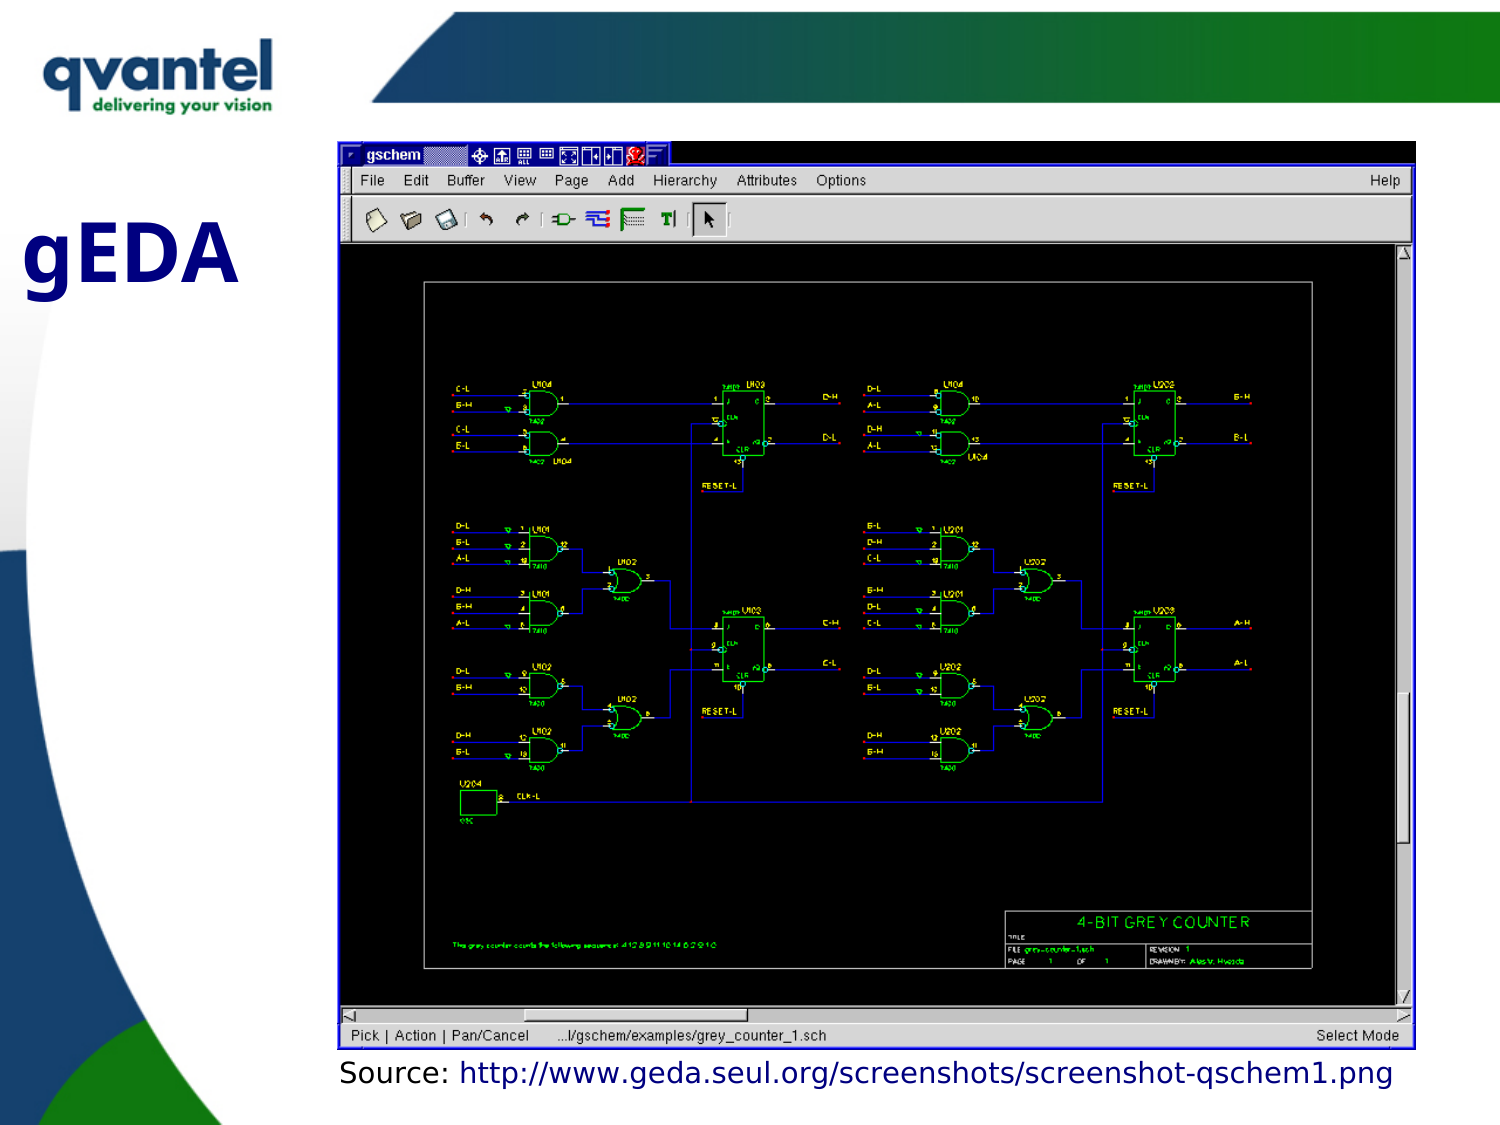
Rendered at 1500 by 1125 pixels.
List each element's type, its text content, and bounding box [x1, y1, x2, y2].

text_box gEDA [6, 187, 301, 338]
picture [0, 0, 1500, 1125]
text_box Source: http://www.geda.seul.org/screenshots/screenshot-qschem1.png [324, 1050, 1500, 1100]
